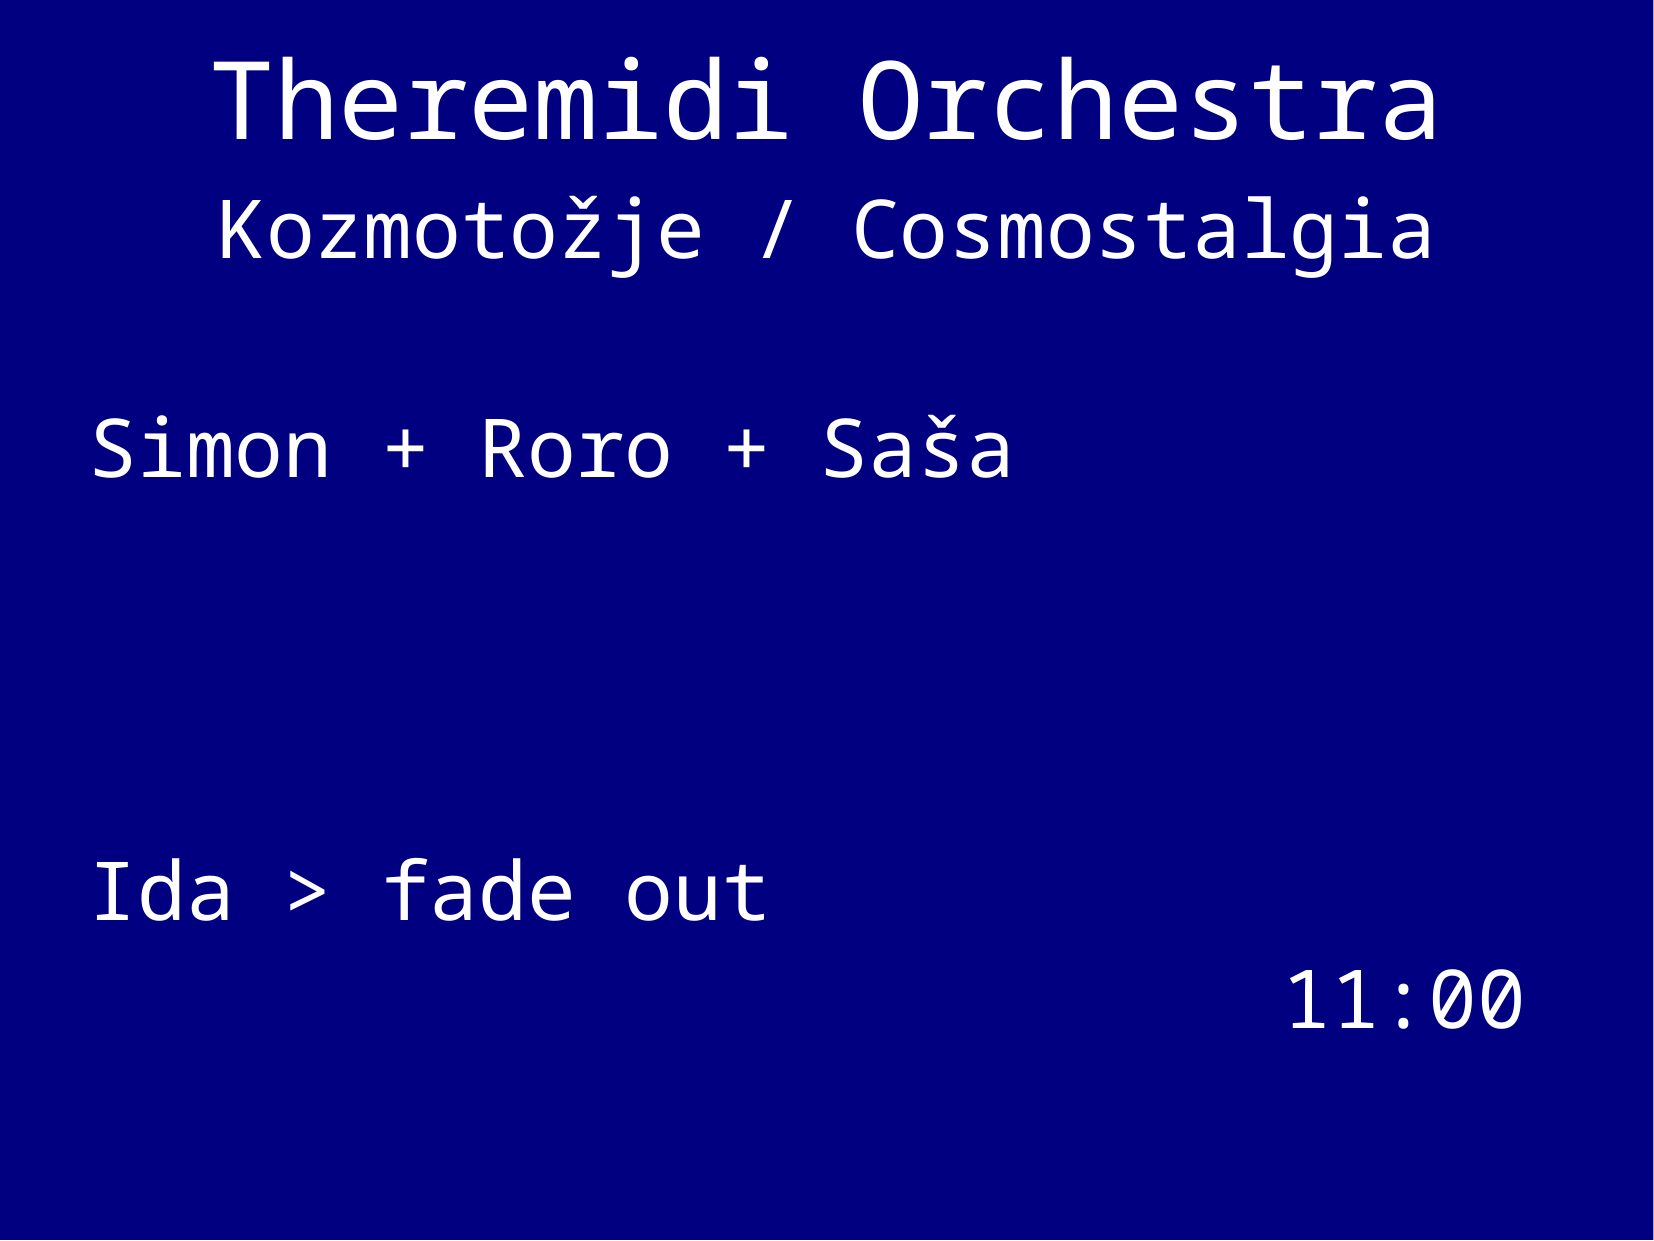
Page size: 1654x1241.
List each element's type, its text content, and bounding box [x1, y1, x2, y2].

text_box 11:00 [1282, 900, 1620, 1096]
subtitle Simon + Roro + Saša Ida > fade out [88, 272, 1566, 1063]
title Theremidi Orchestra Kozmotožje / Cosmostalgia [82, 49, 1571, 257]
